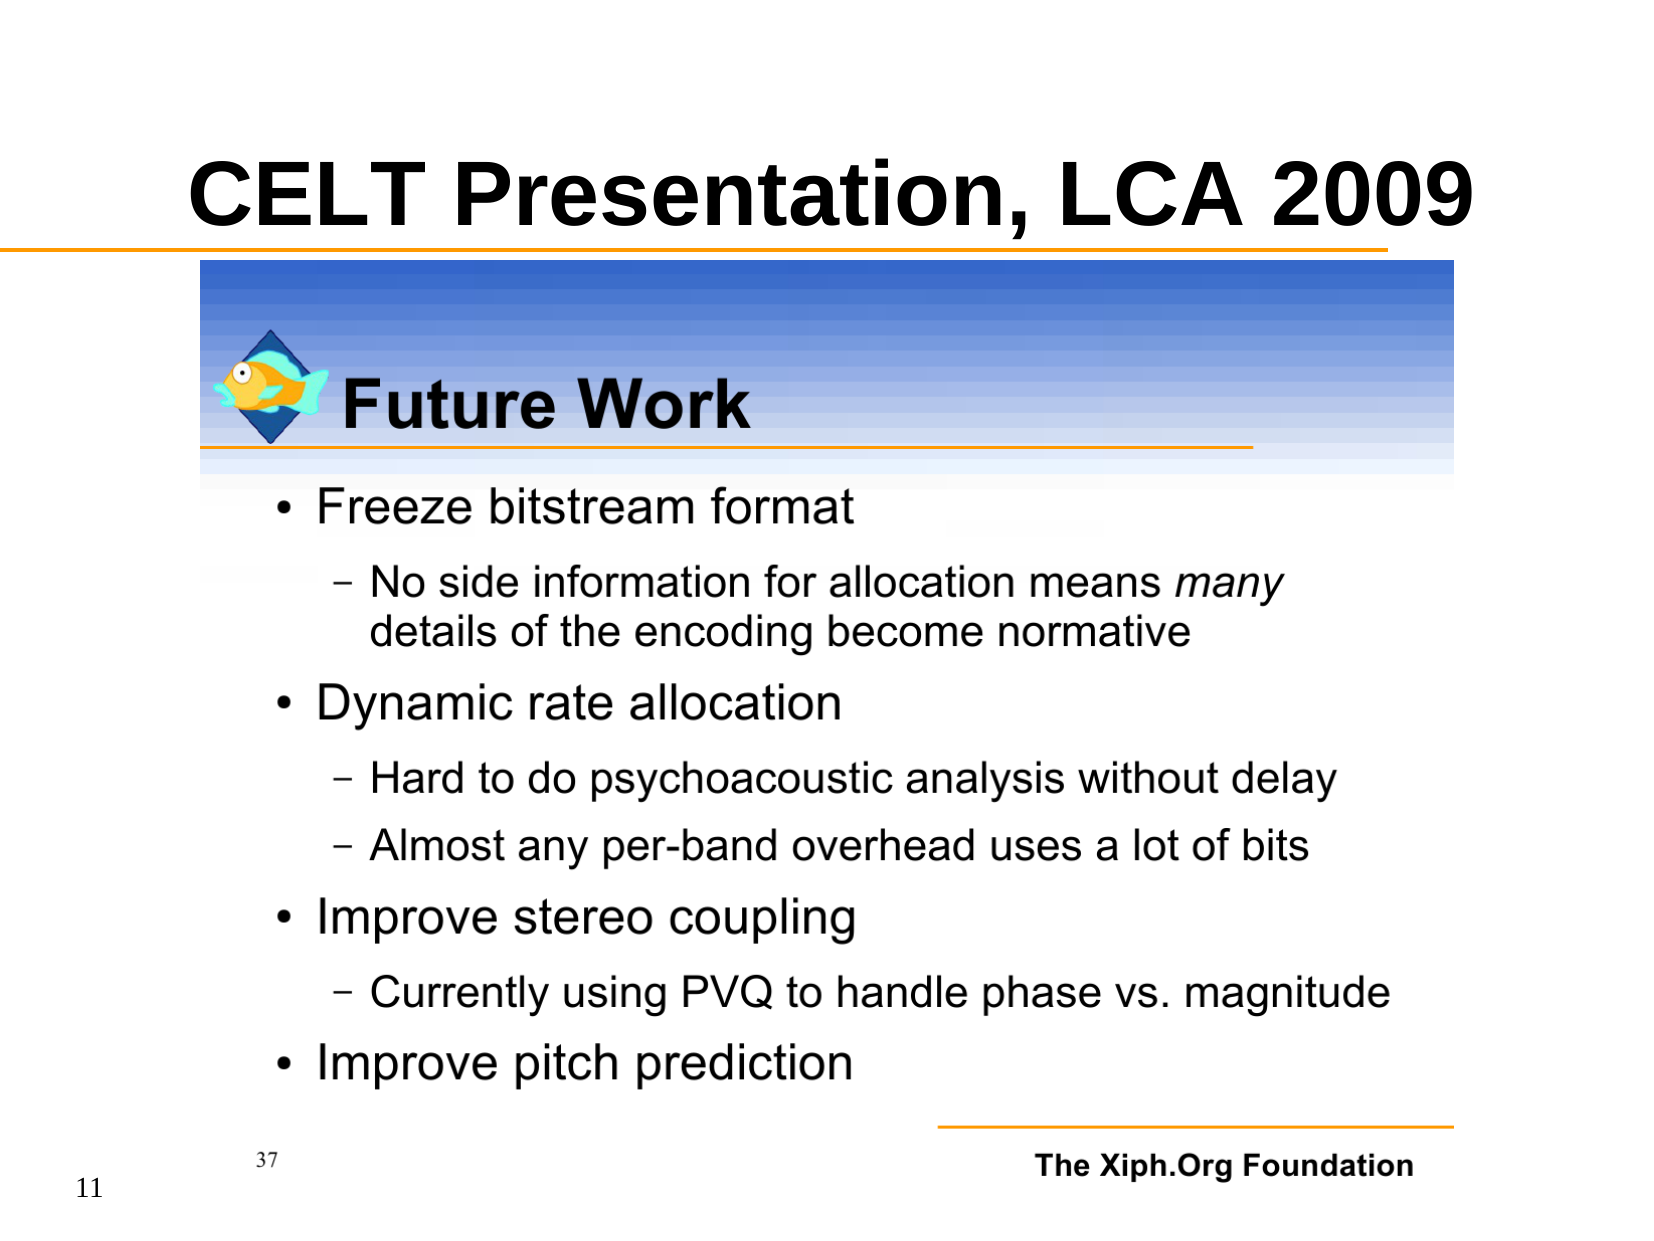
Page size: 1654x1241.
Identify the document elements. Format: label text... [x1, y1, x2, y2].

picture [200, 260, 1454, 1198]
title CELT Presentation, LCA 2009 [187, 37, 1571, 245]
